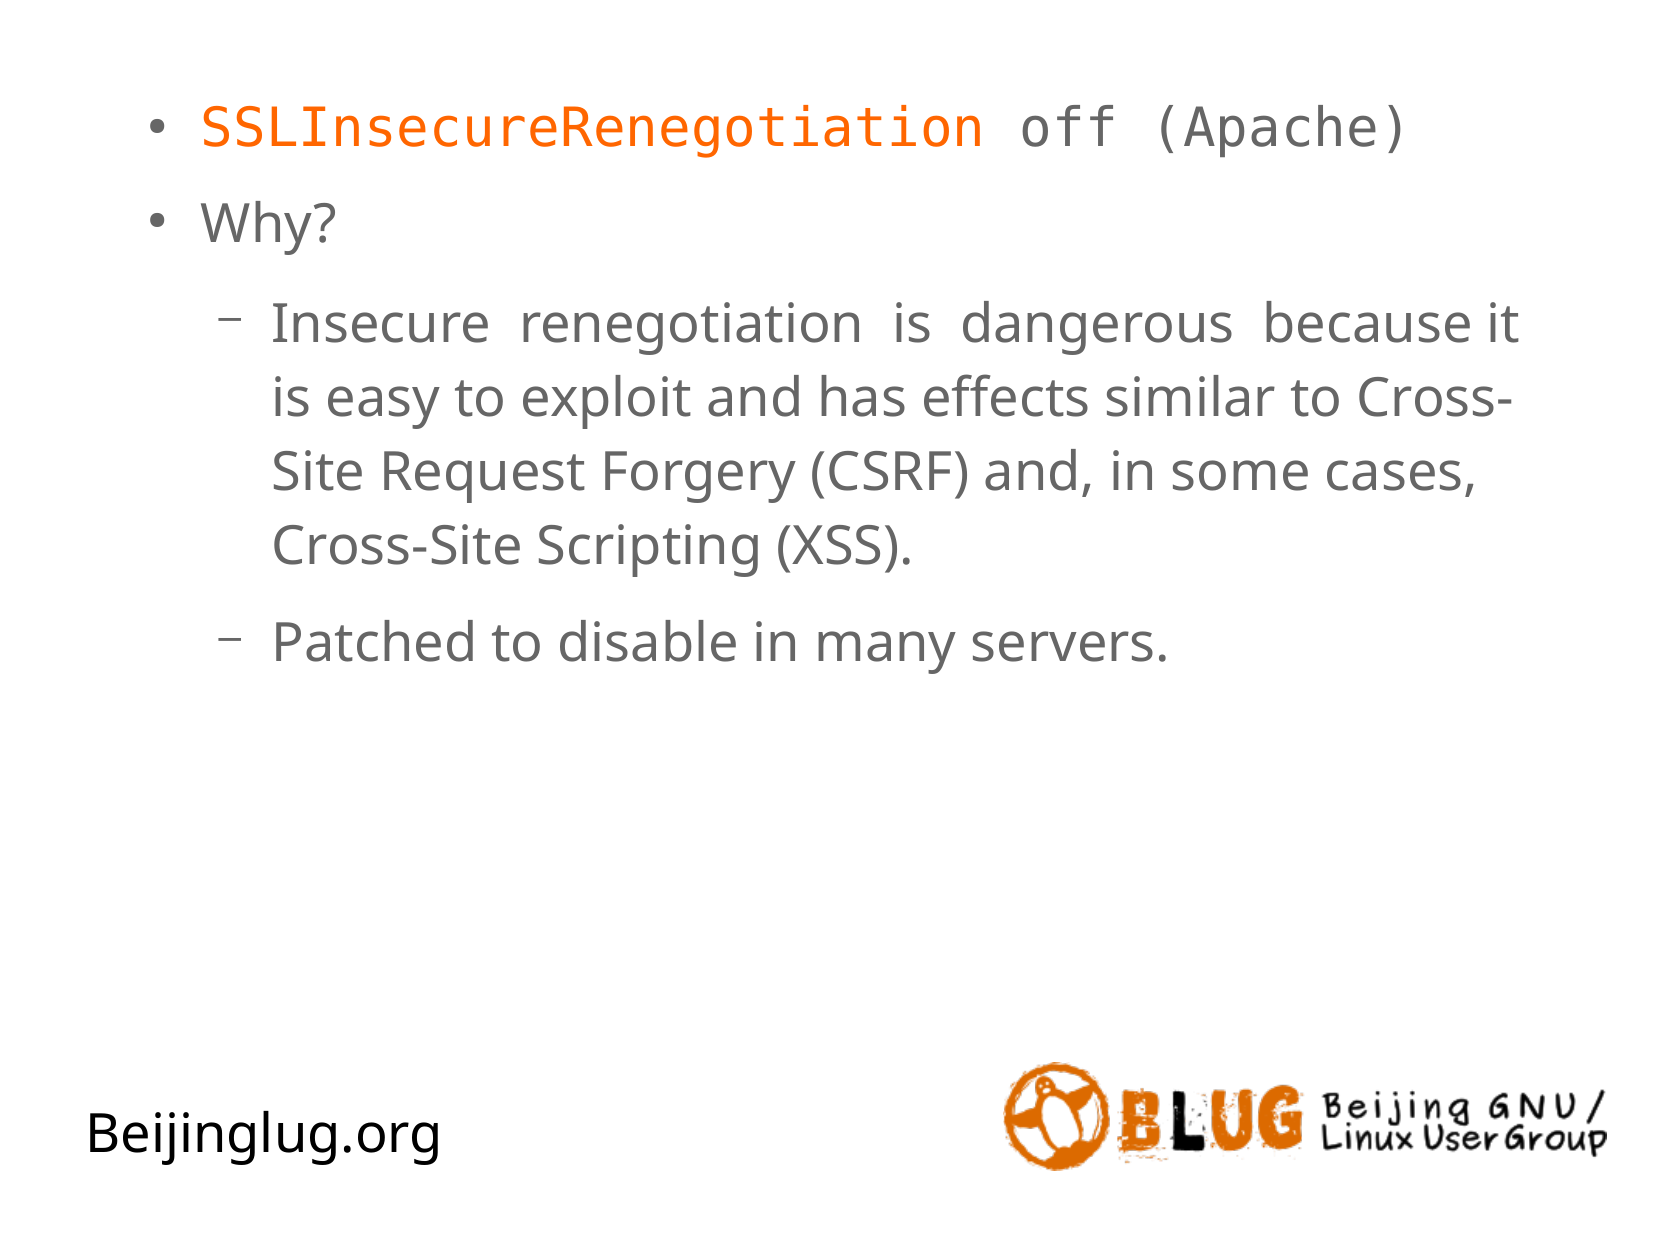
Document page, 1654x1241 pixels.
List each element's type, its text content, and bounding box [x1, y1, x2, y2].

list SSLInsecureRenegotiation off (Apache) Why? Insecure renegotiation is dangerous because it is easy to exploit and has effects similar to Cross-Site Request Forgery (CSRF) and, in some cases, Cross-Site Scripting (XSS). Patched to disable in many servers. [129, 95, 1555, 1007]
picture [1003, 1062, 1607, 1171]
